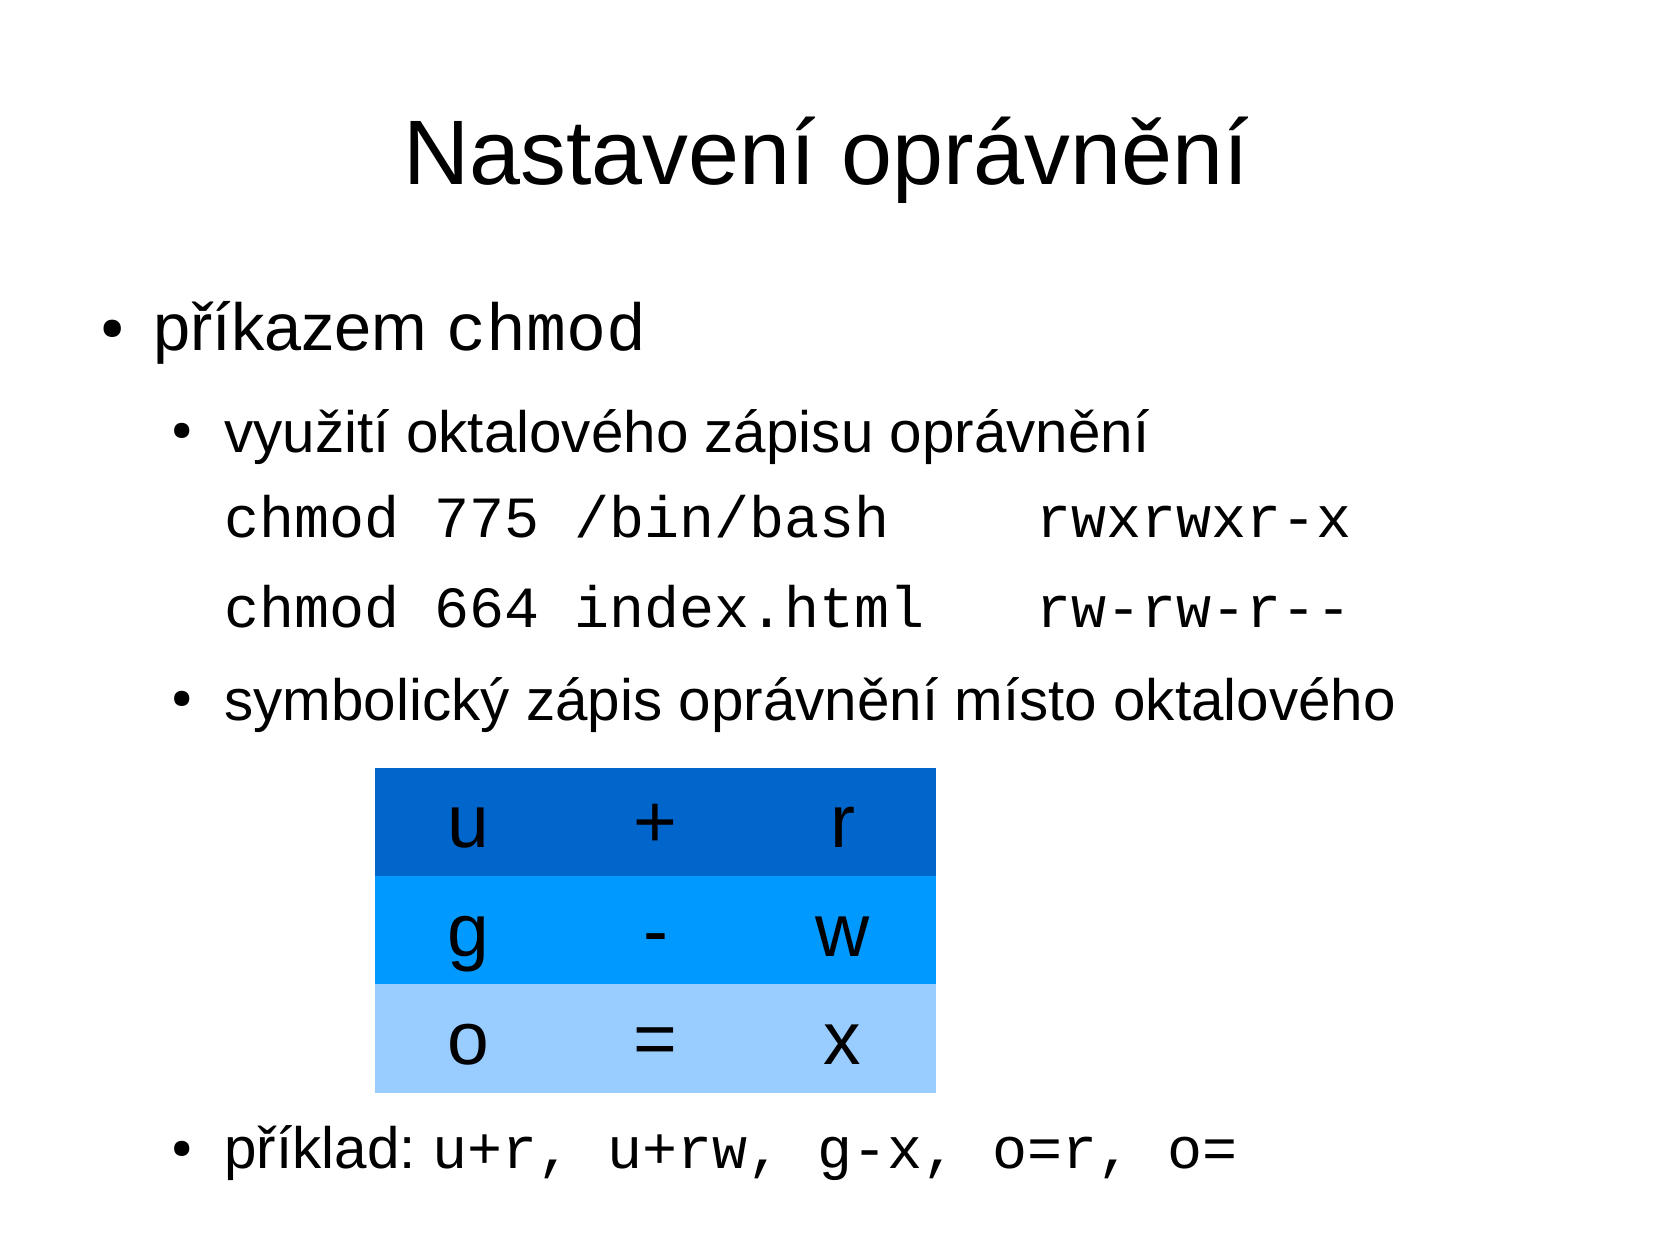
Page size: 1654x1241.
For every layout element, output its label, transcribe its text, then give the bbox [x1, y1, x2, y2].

table_cell g [375, 876, 562, 984]
table_header u [375, 768, 562, 876]
table_cell - [562, 876, 749, 984]
table_cell = [562, 984, 749, 1093]
table_header r [749, 768, 936, 876]
list příkazem chmod využití oktalového zápisu oprávnění chmod 775 /bin/bash rwxrwxr-x chmod 664 index.html rw-rw-r-- symbolický zápis oprávnění místo oktalového příklad: u+r, u+rw, g-x, o=r, o= [82, 290, 1571, 1186]
table_cell o [375, 984, 562, 1093]
table_header + [562, 768, 749, 876]
table_cell x [749, 984, 936, 1093]
table_cell w [749, 876, 936, 984]
title Nastavení oprávnění [82, 56, 1571, 250]
